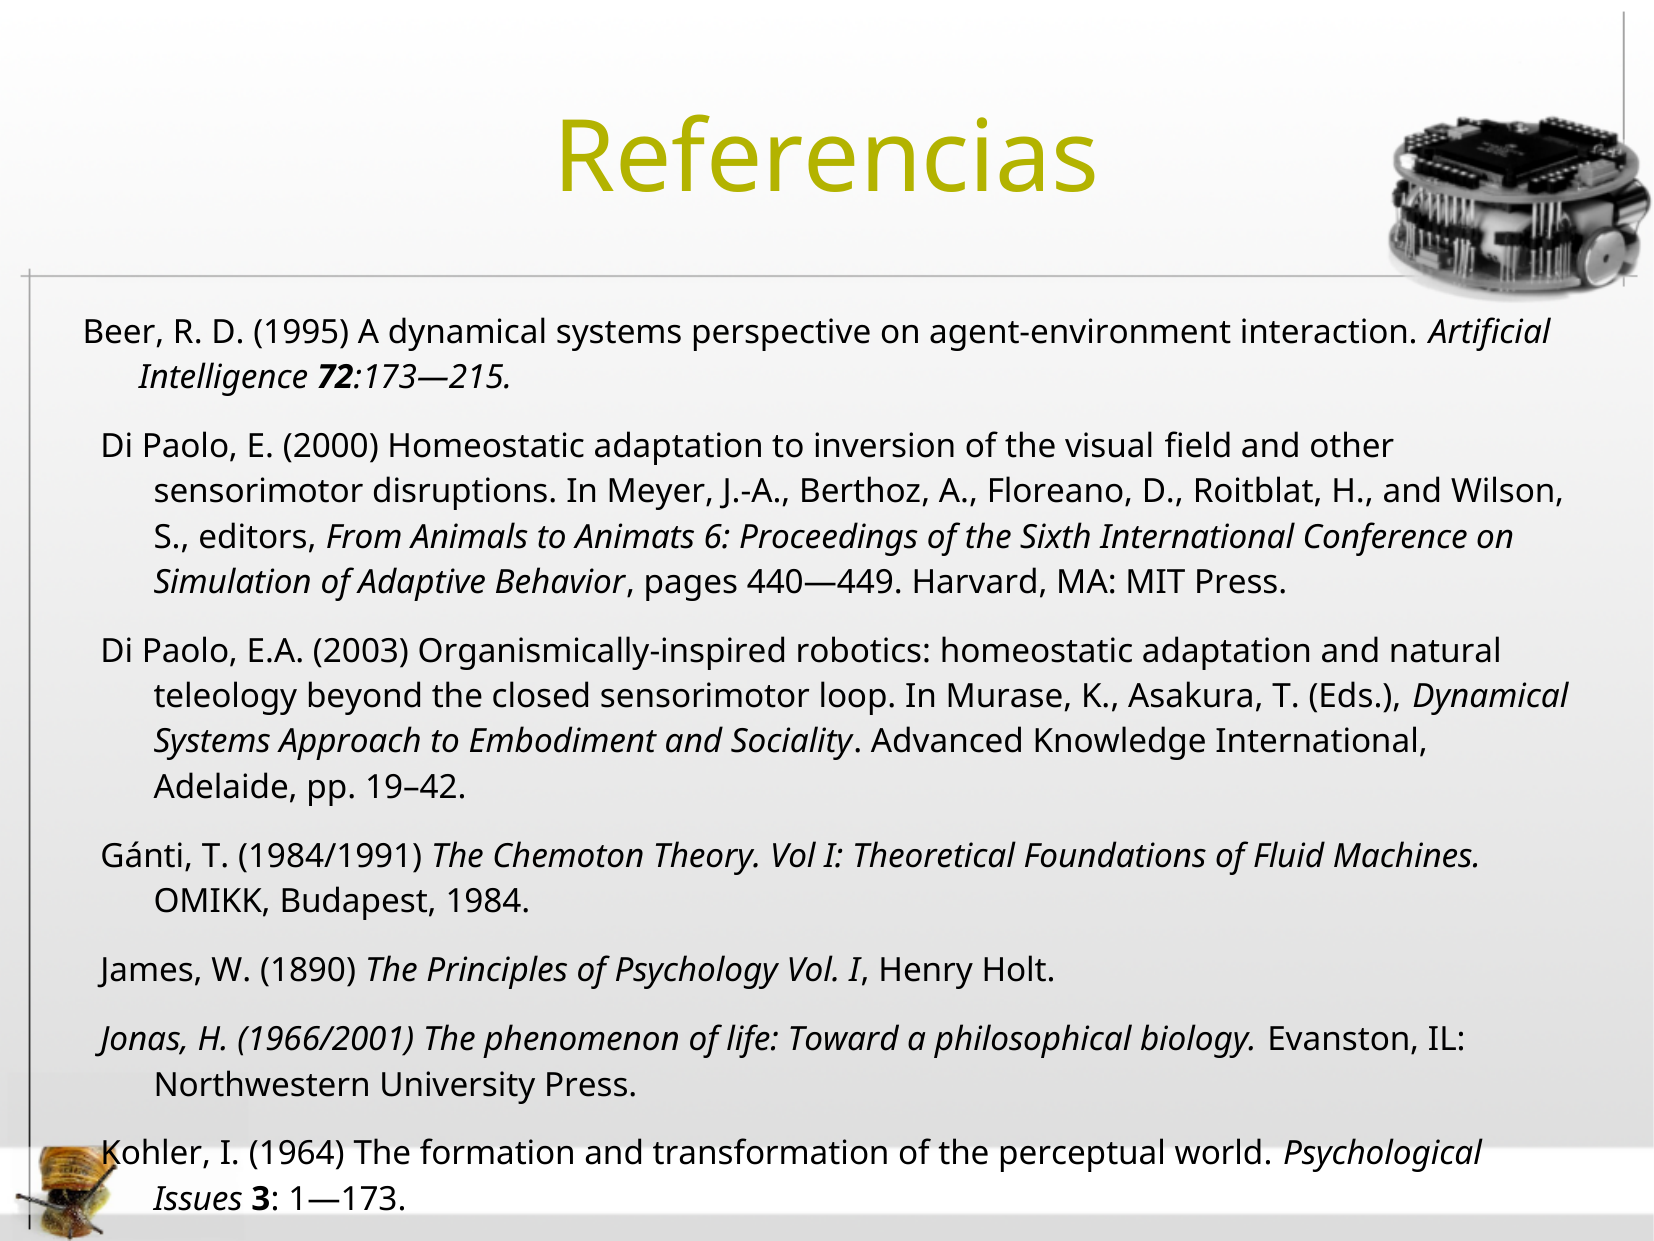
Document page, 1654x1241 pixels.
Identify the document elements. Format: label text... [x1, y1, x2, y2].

list Beer, R. D. (1995) A dynamical systems perspective on agent-environment interaction. Artificial Intelligence 72:173—215. Di Paolo, E. (2000) Homeostatic adaptation to inversion of the visual ﬁeld and other sensorimotor disruptions. In Meyer, J.-A., Berthoz, A., Floreano, D., Roitblat, H., and Wilson, S., editors, From Animals to Animats 6: Proceedings of the Sixth International Conference on Simulation of Adaptive Behavior, pages 440—449. Harvard, MA: MIT Press. Di Paolo, E.A. (2003) Organismically-inspired robotics: homeostatic adaptation and natural teleology beyond the closed sensorimotor loop. In Murase, K., Asakura, T. (Eds.), Dynamical Systems Approach to Embodiment and Sociality. Advanced Knowledge International, Adelaide, pp. 19–42. Gánti, T. (1984/1991) The Chemoton Theory. Vol I: Theoretical Foundations of Fluid Machines. OMIKK, Budapest, 1984. James, W. (1890) The Principles of Psychology Vol. I, Henry Holt. Jonas, H. (1966/2001) The phenomenon of life: Toward a philosophical biology. Evanston, IL: Northwestern University Press. Kohler, I. (1964) The formation and transformation of the perceptual world. Psychological Issues 3: 1—173. [82, 307, 1571, 1141]
title Referencias [82, 49, 1571, 257]
picture [0, 0, 1654, 1241]
